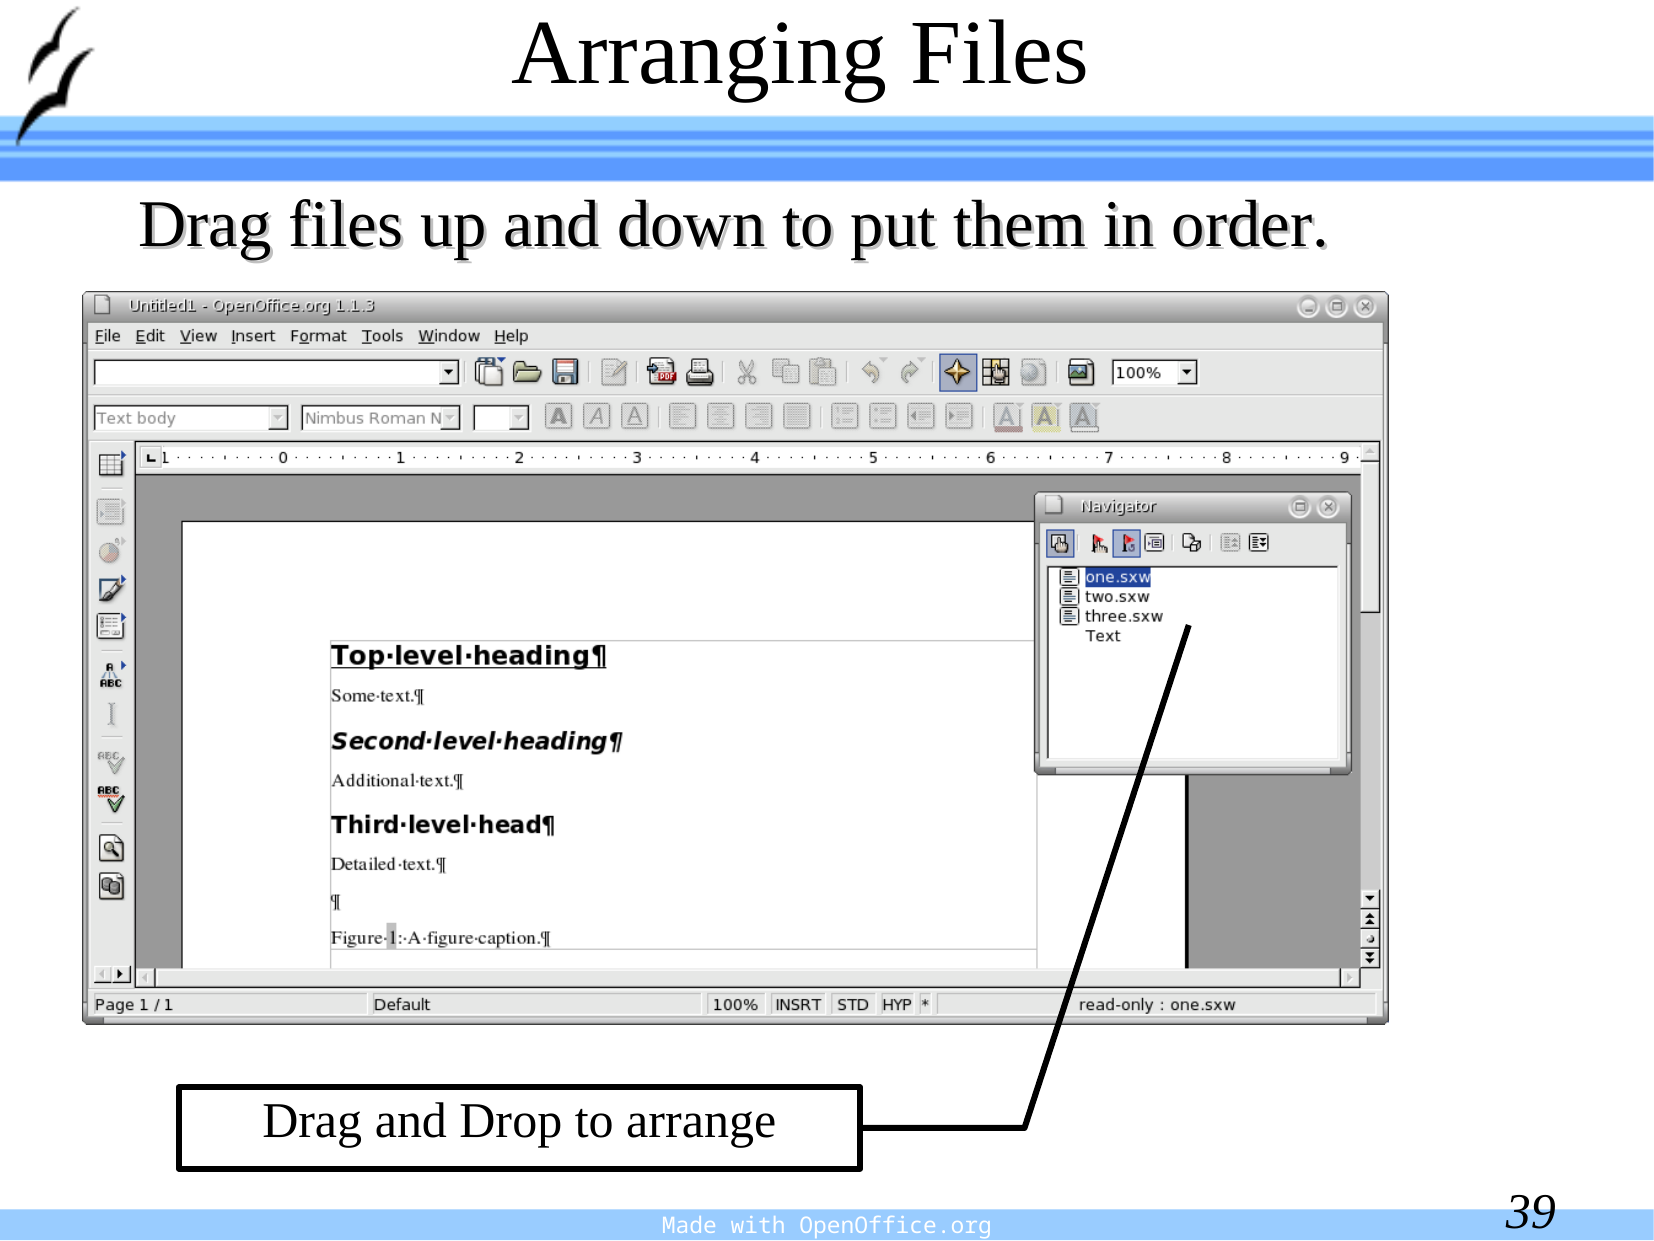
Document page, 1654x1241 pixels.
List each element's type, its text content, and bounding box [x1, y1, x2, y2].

text_box Drag and Drop to arrange [178, 1087, 861, 1169]
title Arranging Files [94, 0, 1507, 117]
picture [82, 291, 1389, 1025]
picture [0, 0, 1654, 188]
list Drag files up and down to put them in order. [120, 187, 1533, 1195]
